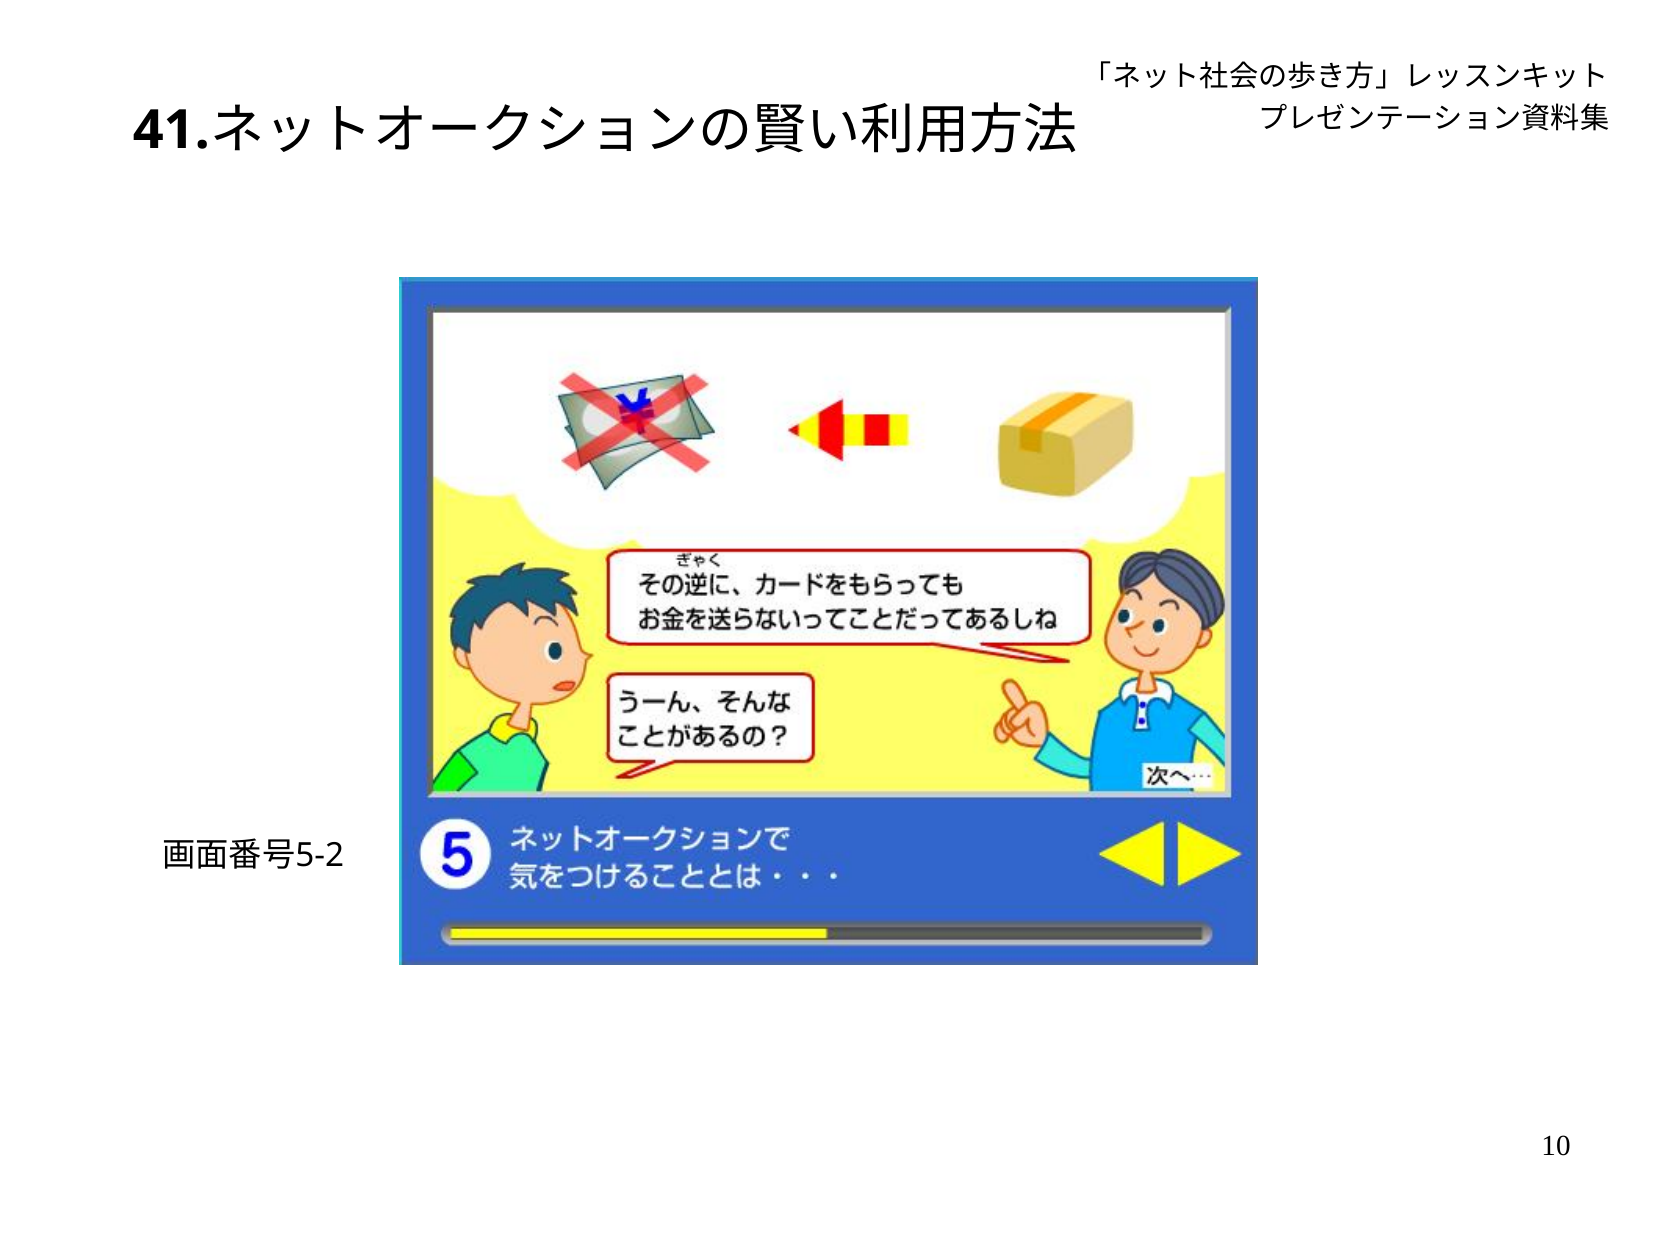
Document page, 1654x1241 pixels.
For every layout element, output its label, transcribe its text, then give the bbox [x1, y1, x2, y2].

text_box 41.ネットオークションの賢い利用方法 [118, 88, 1241, 169]
picture [399, 277, 1258, 965]
text_box 画面番号5-2 [147, 826, 384, 882]
text_box 「ネット社会の歩き方」レッスンキット プレゼンテーション資料集 [1062, 44, 1625, 145]
